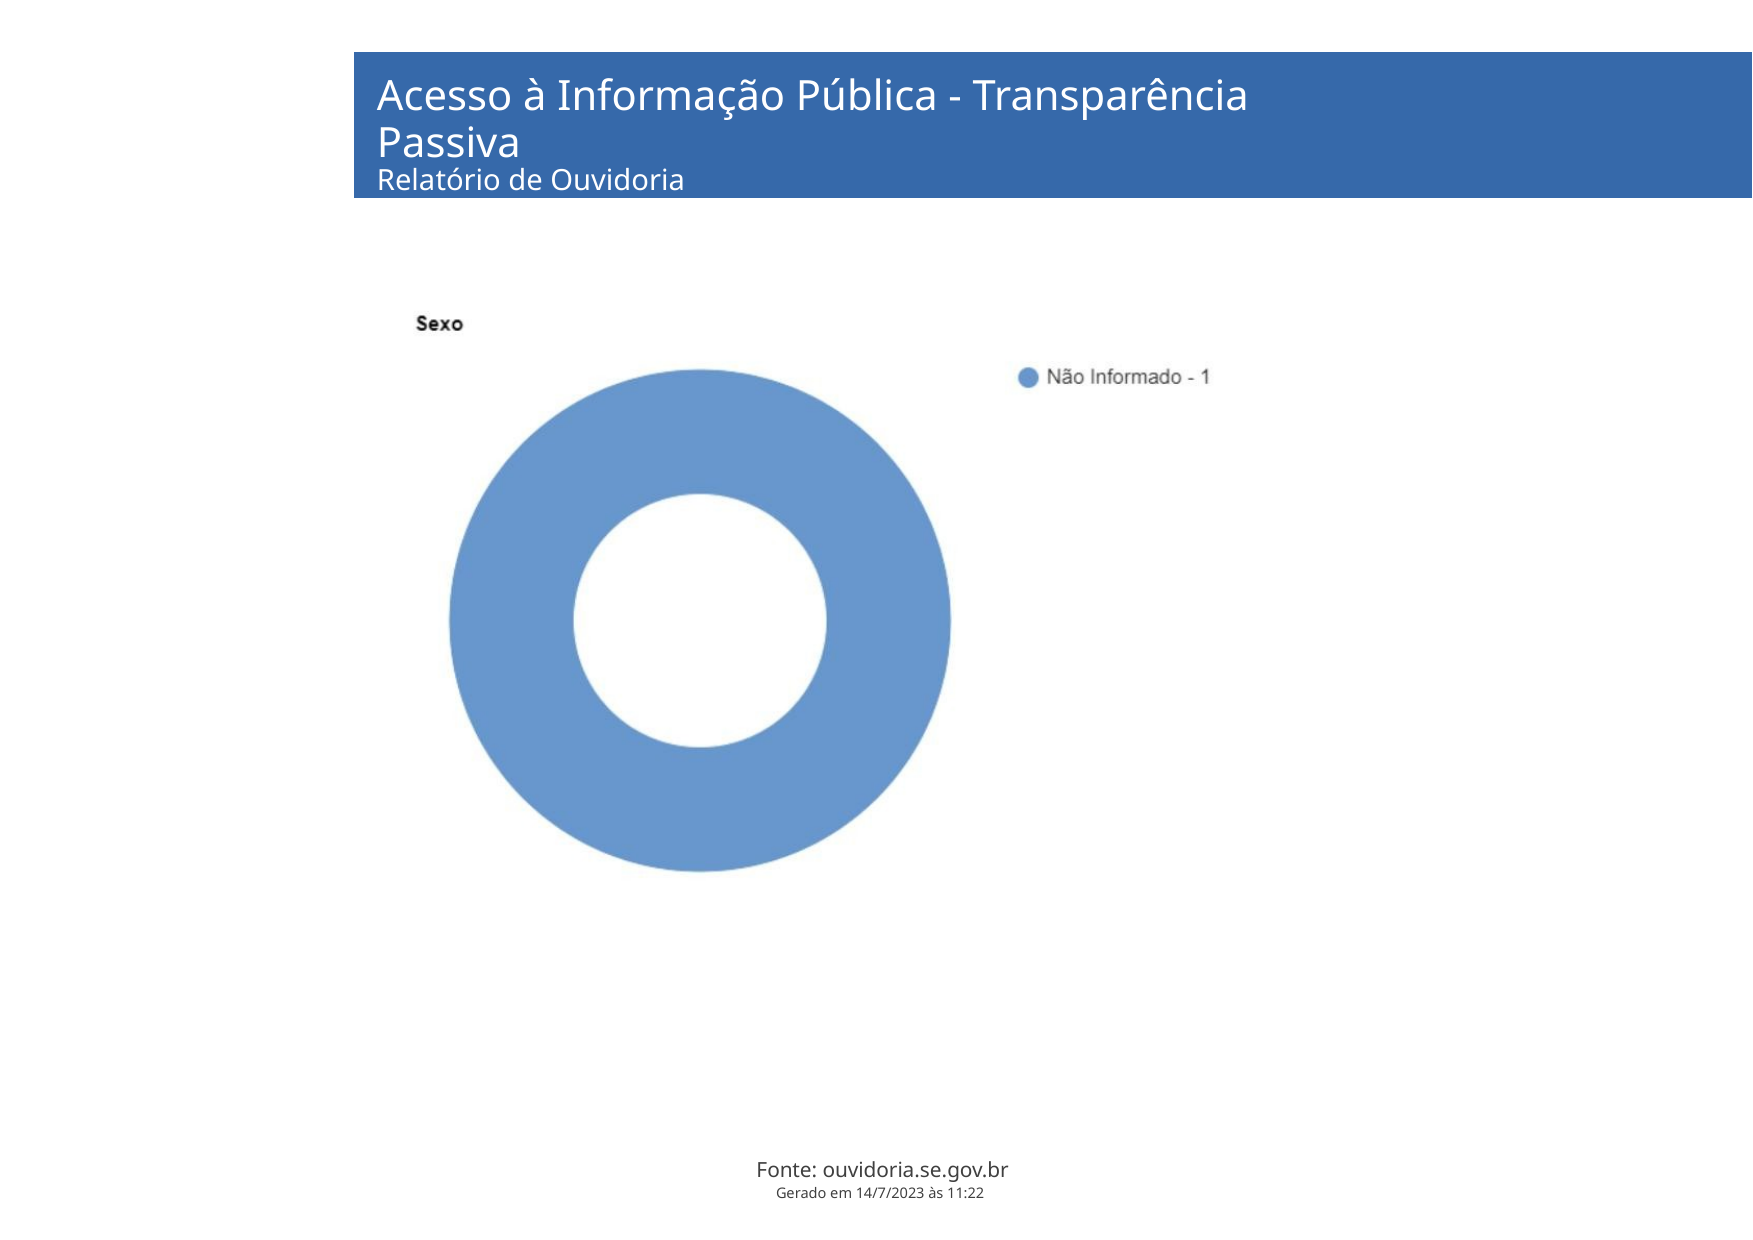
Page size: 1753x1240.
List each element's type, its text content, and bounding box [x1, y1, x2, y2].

text_box [354, 52, 1752, 198]
text_box Acesso à Informação Pública - Transparência Passiva Relatório de Ouvidoria SETUR - Abril a Abril de 2023 [376, 72, 1403, 228]
text_box Fonte: ouvidoria.se.gov.br Gerado em 14/7/2023 às 11:22 [756, 1158, 1023, 1202]
text_box [155, 211, 1599, 1028]
